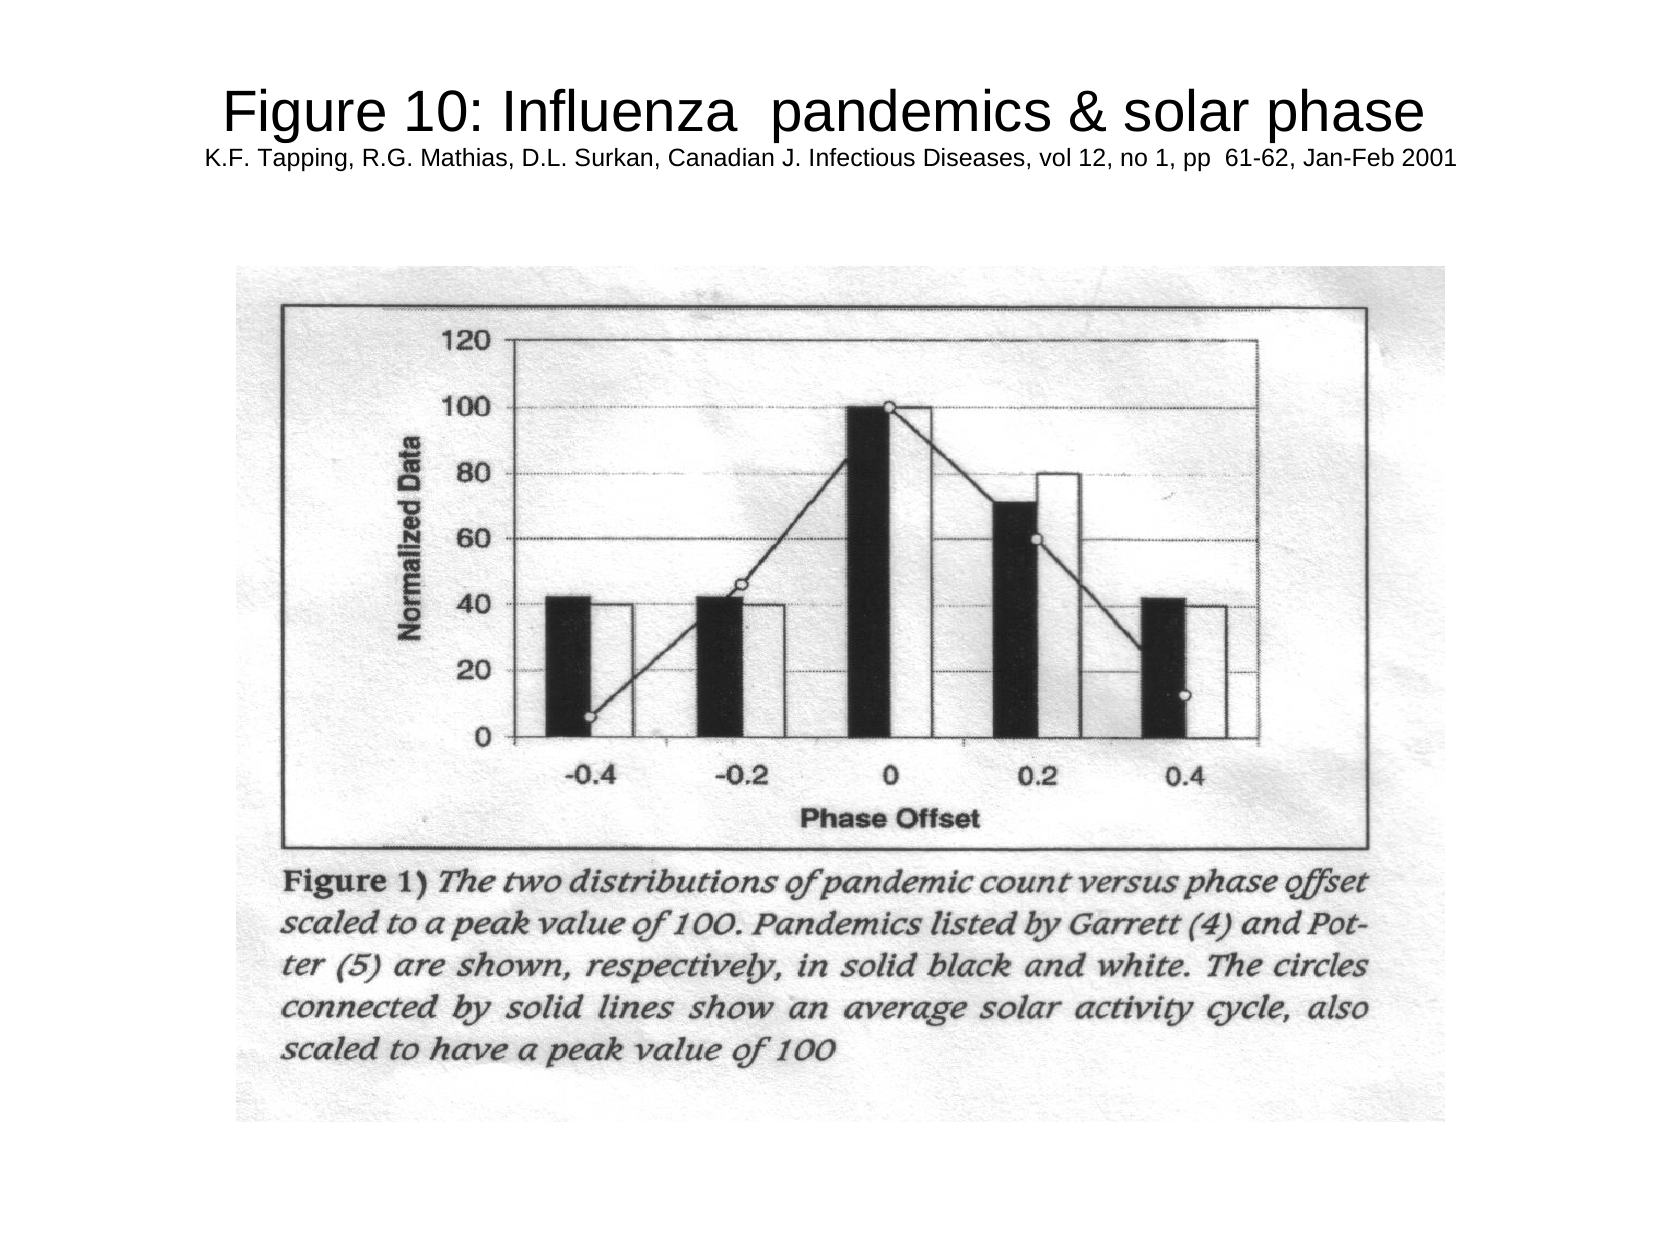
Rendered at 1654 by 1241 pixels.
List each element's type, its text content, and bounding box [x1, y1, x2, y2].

picture [236, 266, 1445, 1123]
title Figure 10: Influenza pandemics & solar phase K.F. Tapping, R.G. Mathias, D.L. Surkan, Canadian J. Infectious Diseases, vol 12, no 1, pp 61-62, Jan-Feb 2001 [88, 29, 1577, 222]
